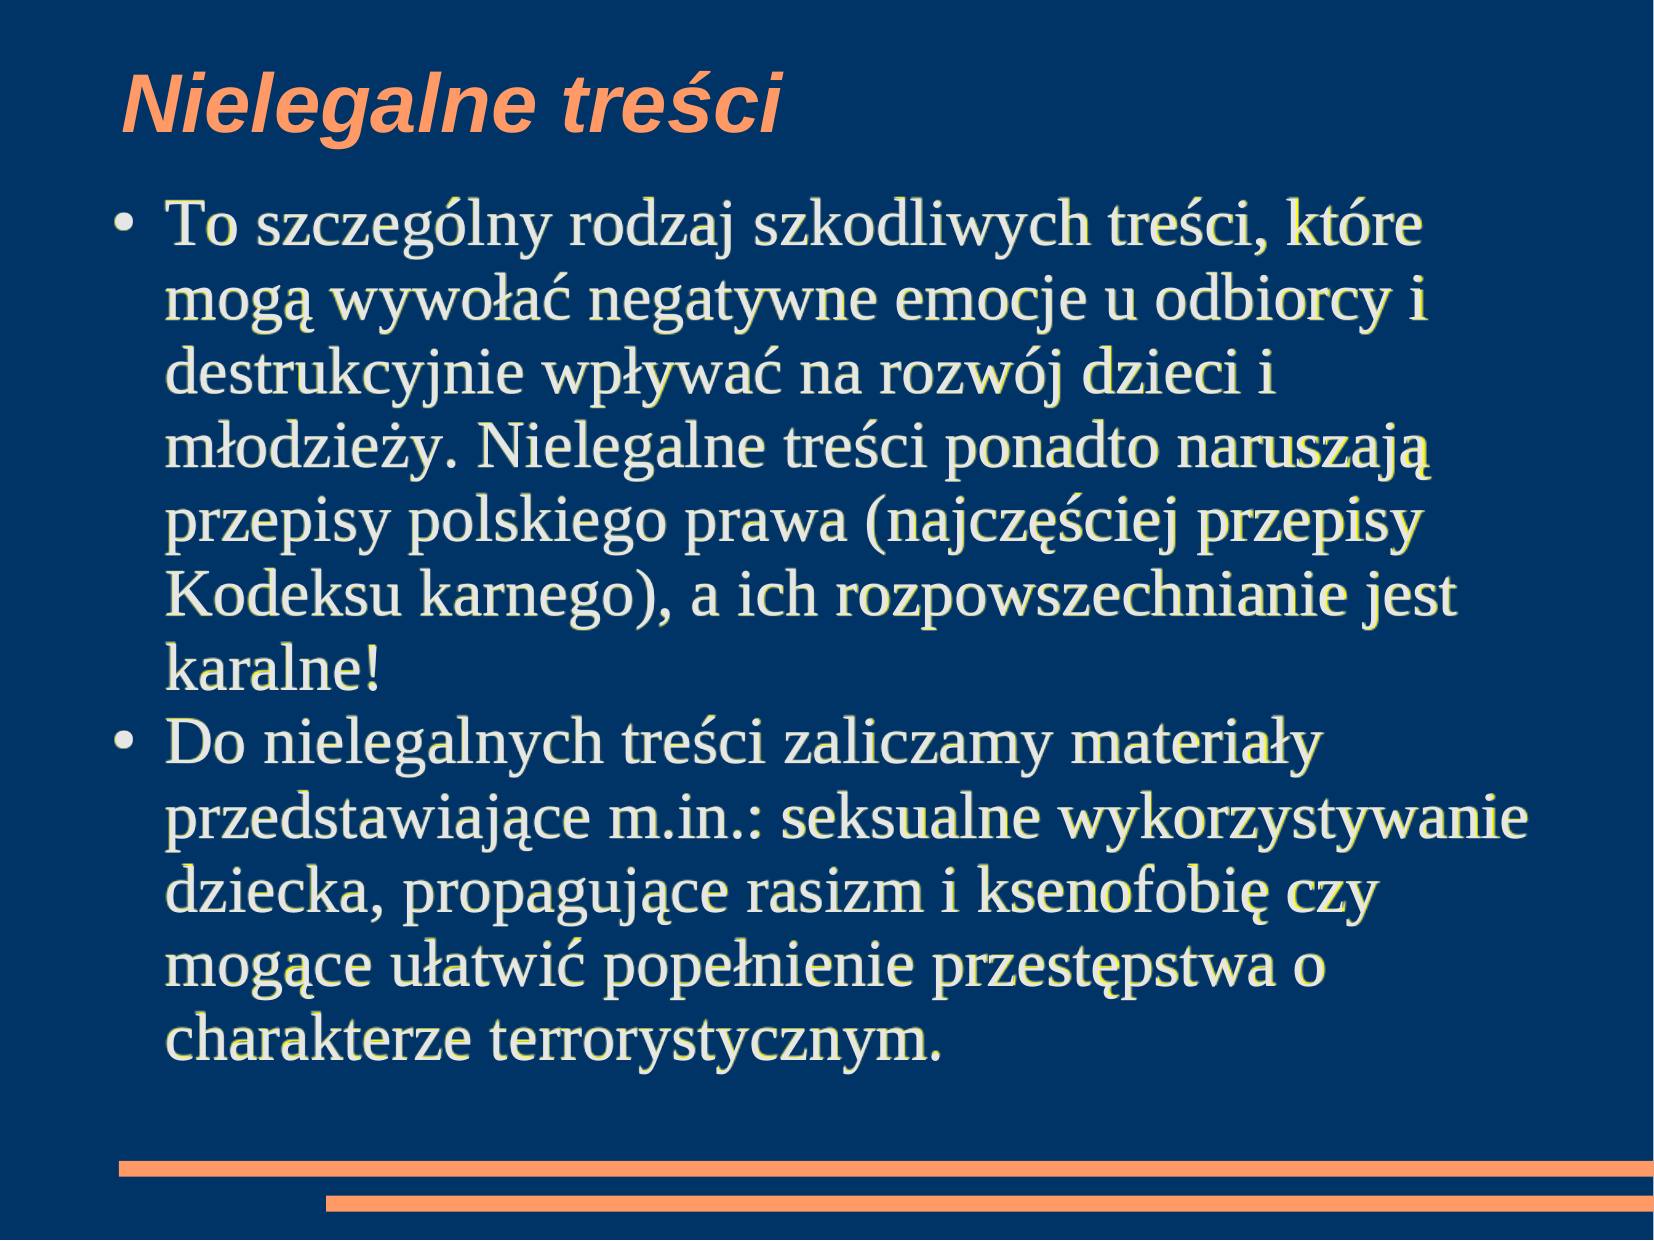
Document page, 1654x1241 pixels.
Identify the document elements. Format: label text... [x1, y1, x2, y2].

title Nielegalne treści [121, 46, 1534, 186]
list To szczególny rodzaj szkodliwych treści, które mogą wywołać negatywne emocje u odbiorcy i destrukcyjnie wpływać na rozwój dzieci i młodzieży. Nielegalne treści ponadto naruszają przepisy polskiego prawa (najczęściej przepisy Kodeksu karnego), a ich rozpowszechnianie jest karalne! Do nielegalnych treści zaliczamy materiały przedstawiające m.in.: seksualne wykorzystywanie dziecka, propagujące rasizm i ksenofobię czy mogące ułatwić popełnienie przestępstwa o charakterze terrorystycznym. [94, 186, 1534, 1075]
